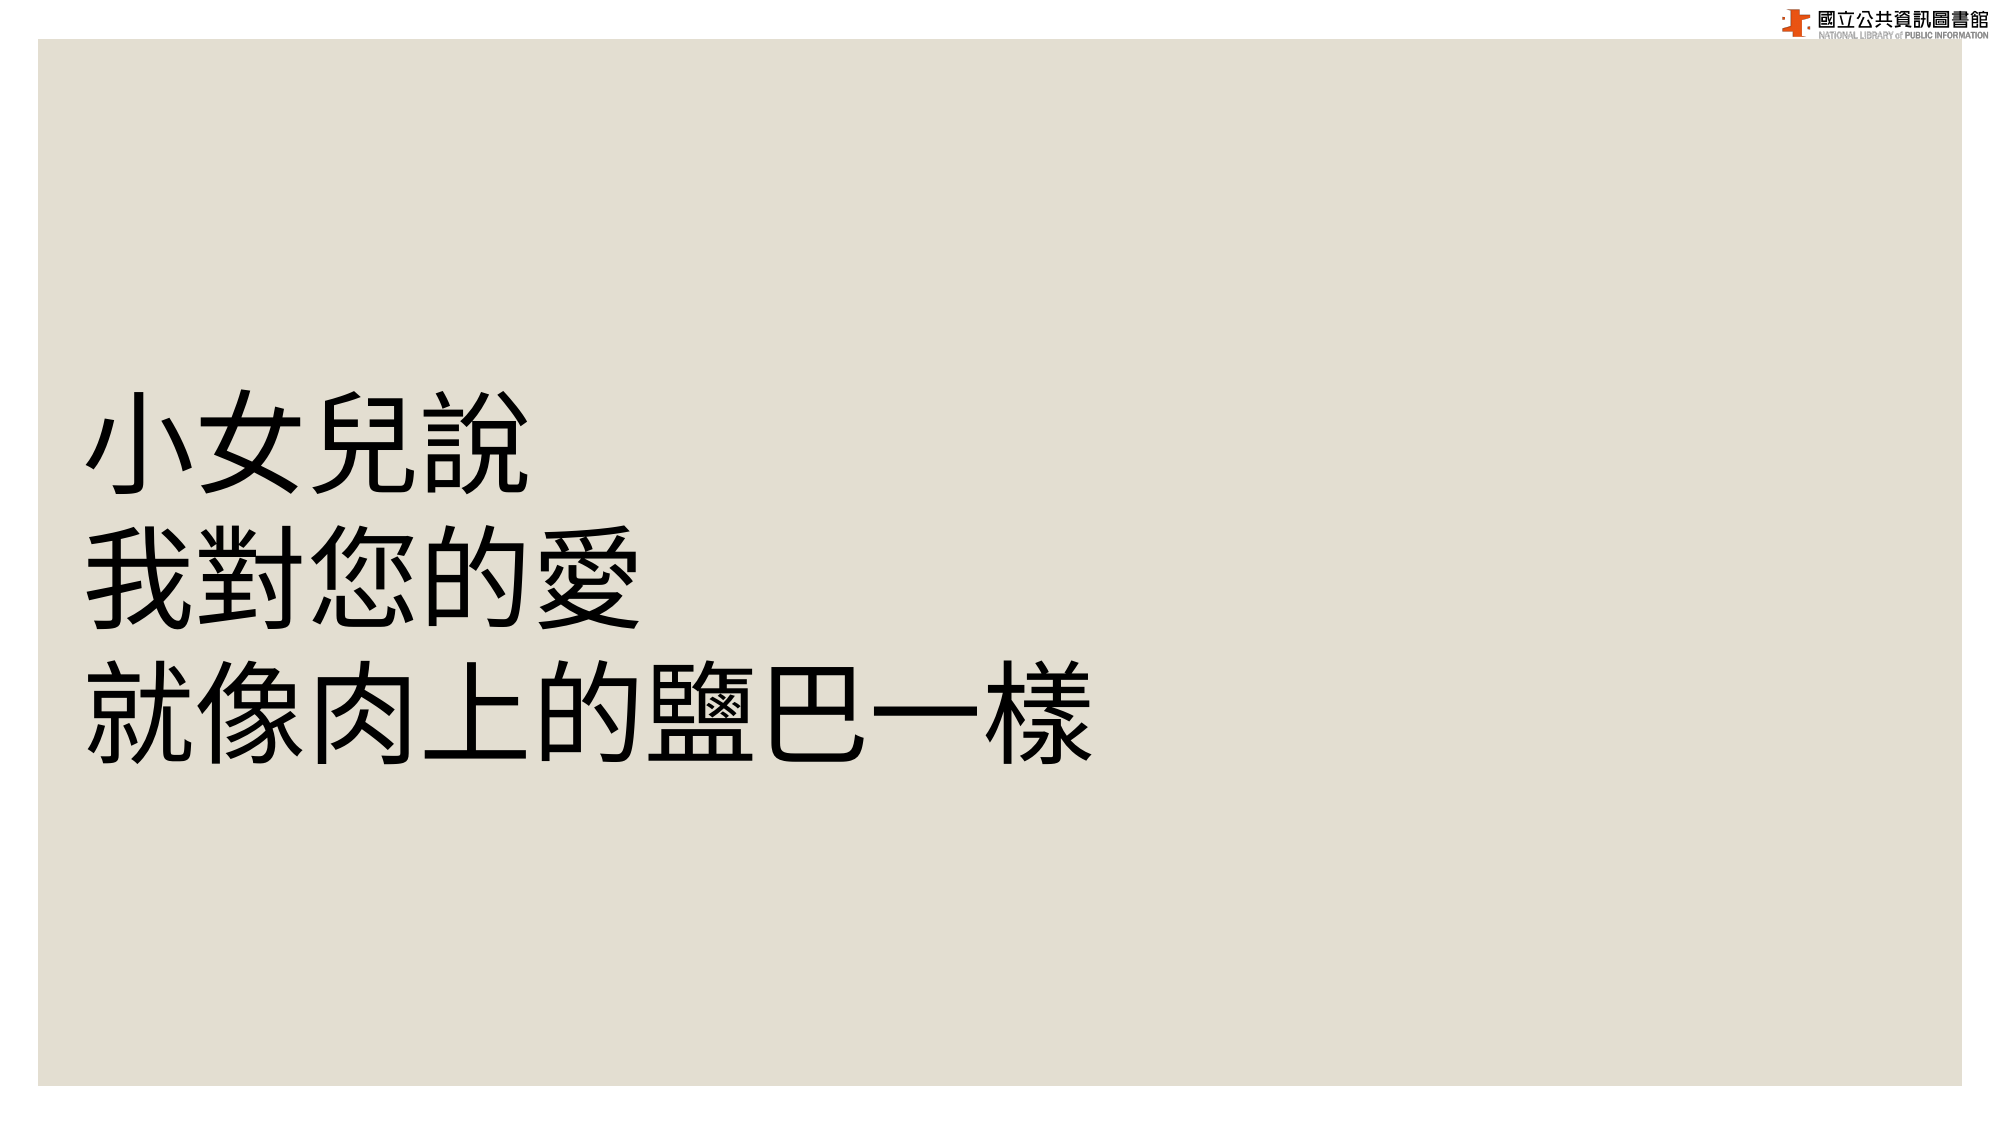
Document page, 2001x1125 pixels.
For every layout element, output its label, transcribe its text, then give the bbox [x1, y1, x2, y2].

text_box 小女兒說 我對您的愛 就像肉上的鹽巴一樣 [67, 365, 1120, 911]
